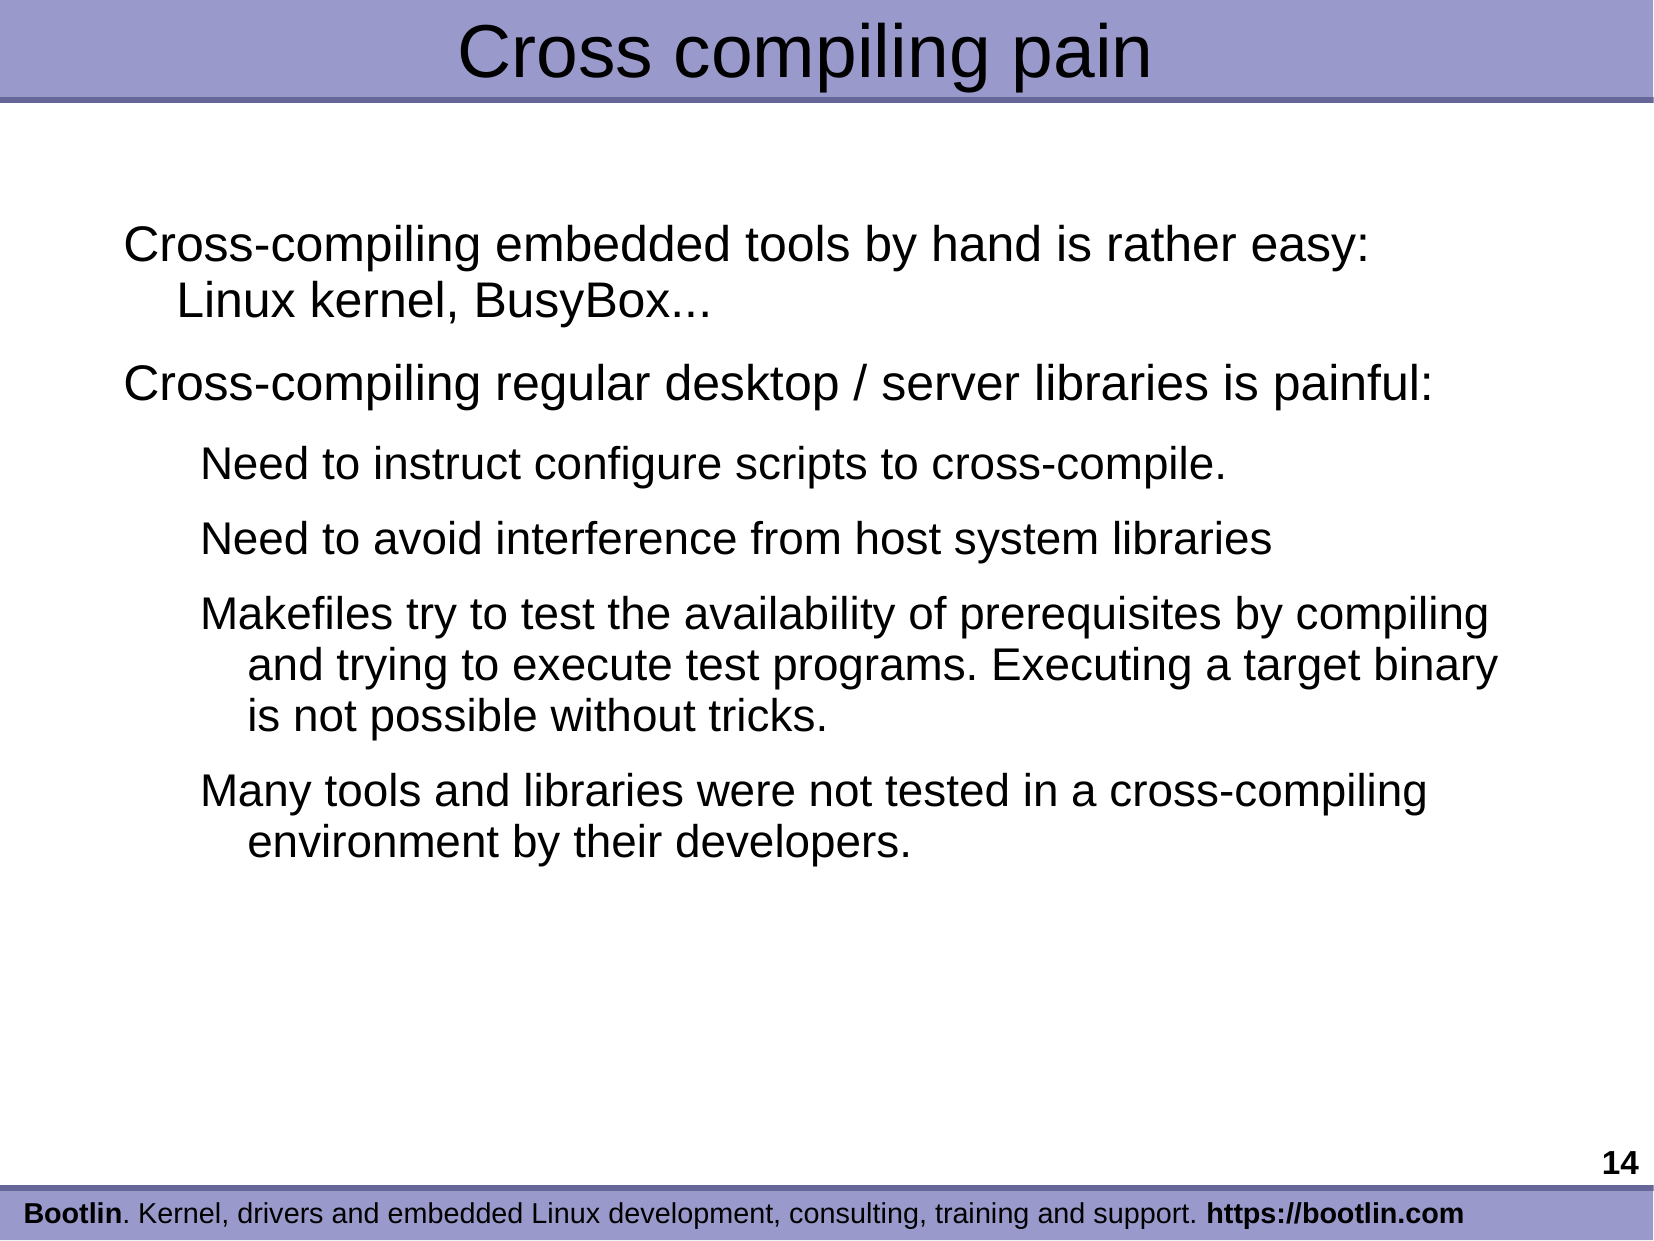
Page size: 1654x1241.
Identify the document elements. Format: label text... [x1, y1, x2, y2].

list Cross-compiling embedded tools by hand is rather easy: Linux kernel, BusyBox... Cross-compiling regular desktop / server libraries is painful: Need to instruct configure scripts to cross-compile. Need to avoid interference from host system libraries Makefiles try to test the availability of prerequisites by compiling and trying to execute test programs. Executing a target binary is not possible without tricks. Many tools and libraries were not tested in a cross-compiling environment by their developers. [105, 216, 1518, 1066]
title Cross compiling pain [60, 5, 1551, 97]
